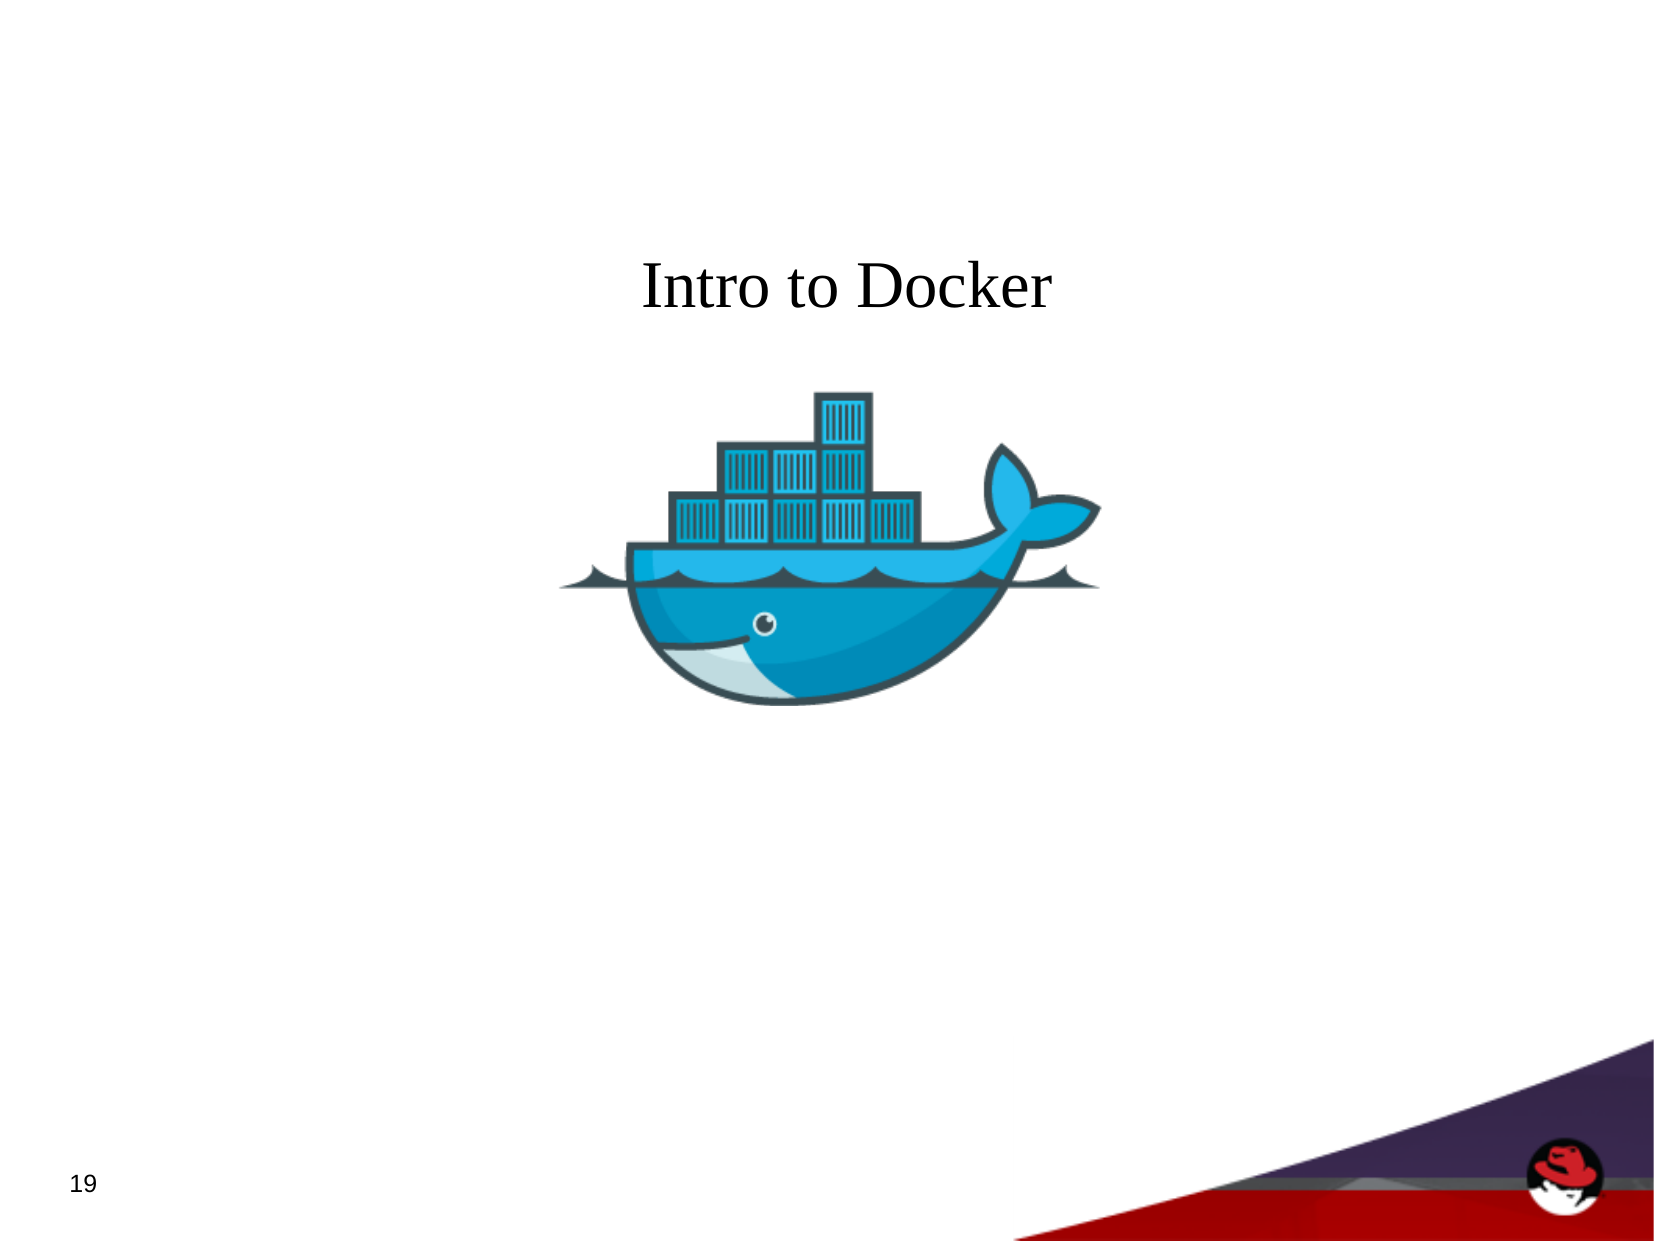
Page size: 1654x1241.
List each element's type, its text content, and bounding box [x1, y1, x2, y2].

text_box Intro to Docker [150, 240, 1546, 857]
picture [1012, 1036, 1654, 1241]
